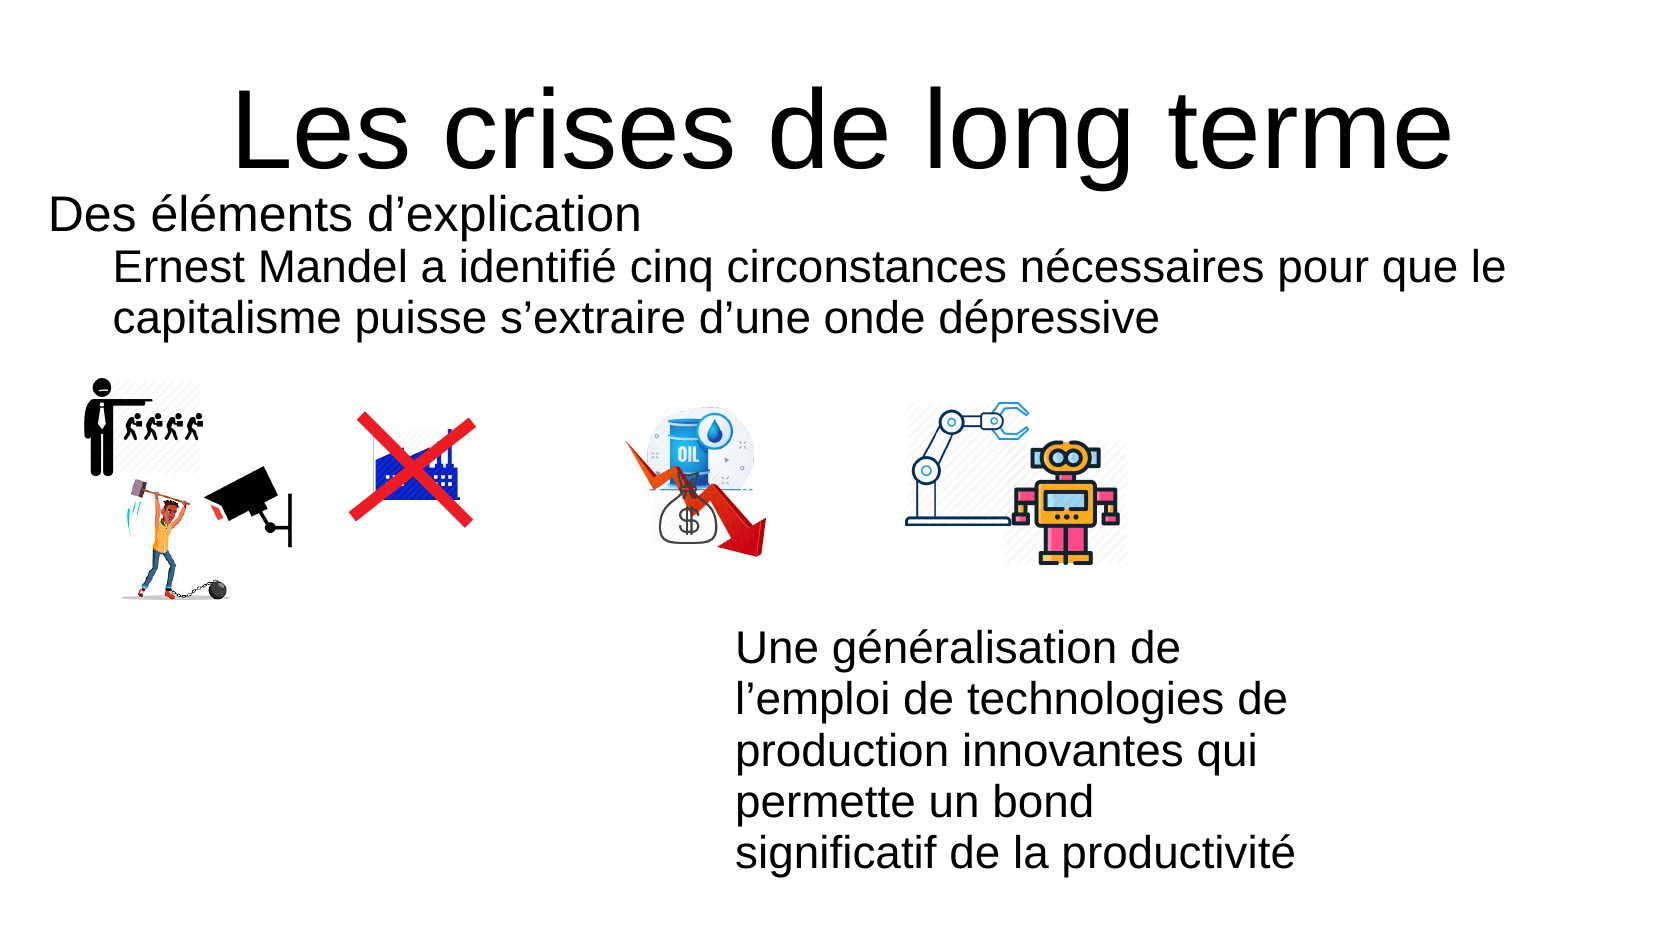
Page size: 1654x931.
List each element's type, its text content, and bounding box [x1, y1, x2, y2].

picture [385, 477, 436, 500]
picture [424, 441, 460, 500]
picture [621, 389, 768, 560]
picture [905, 402, 1130, 567]
picture [383, 428, 454, 459]
text_box Des éléments d’explication [33, 178, 748, 268]
title Les crises de long terme [98, 51, 1587, 207]
picture [84, 378, 294, 603]
picture [373, 437, 404, 492]
text_box Une généralisation de l’emploi de technologies de production innovantes qui permette un bond significatif de la productivité [720, 614, 1322, 886]
text_box Ernest Mandel a identifié cinq circonstances nécessaires pour que le capitalisme puisse s’extraire d’une onde dépressive [97, 233, 1654, 364]
